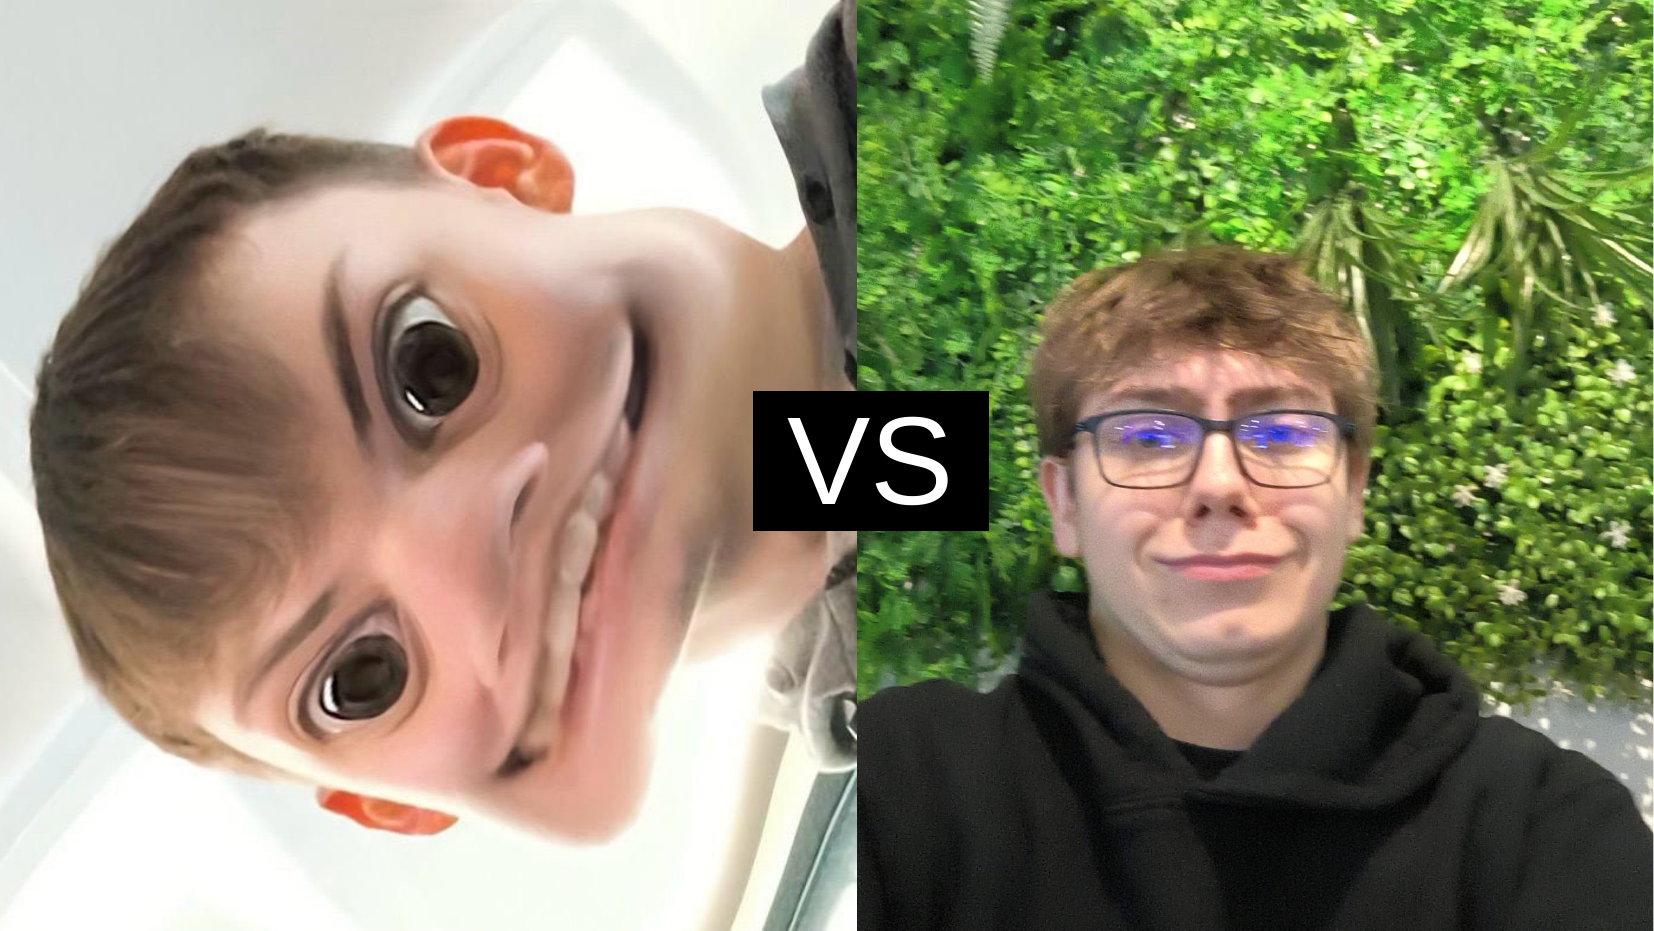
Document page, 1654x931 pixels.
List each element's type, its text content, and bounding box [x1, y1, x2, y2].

text_box VS [738, 383, 1069, 679]
picture [0, 0, 1654, 931]
